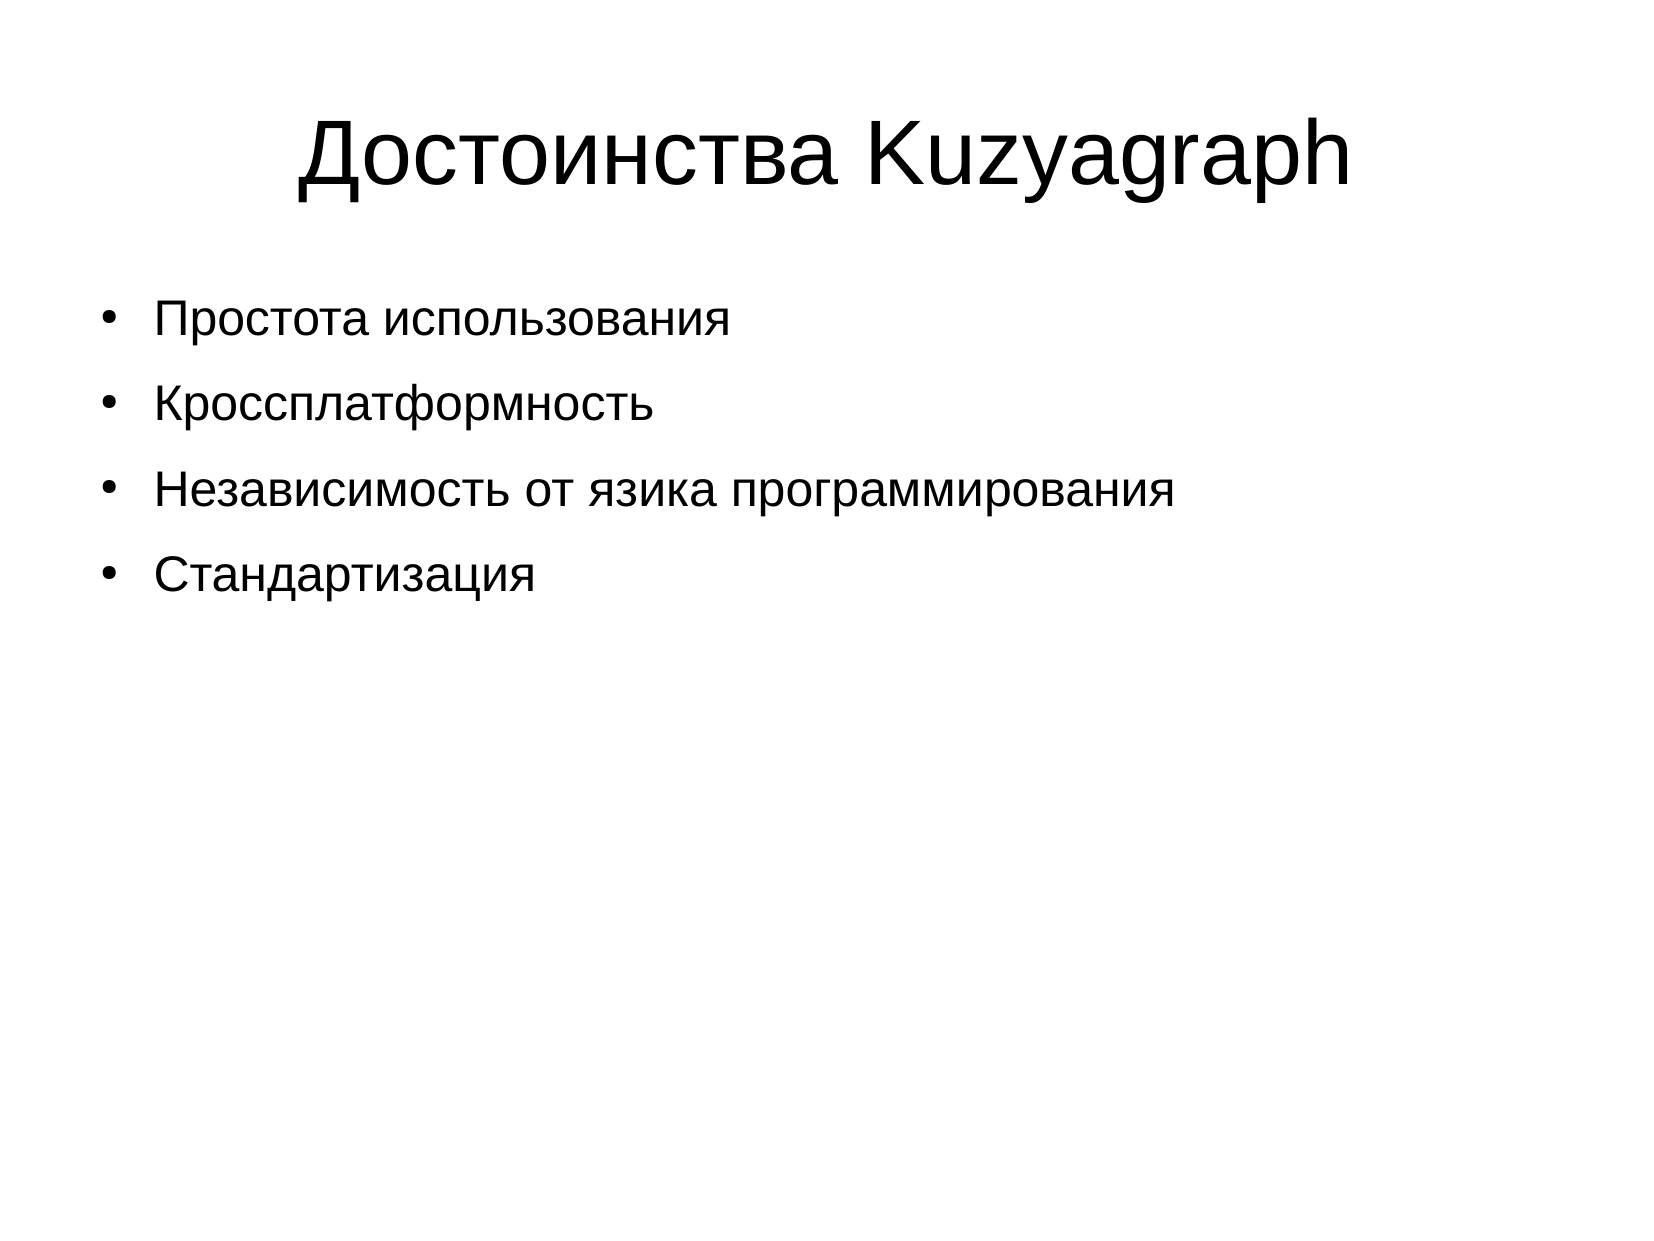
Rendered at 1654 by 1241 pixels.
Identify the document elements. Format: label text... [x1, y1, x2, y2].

list Простота использования Кроссплатформность Независимость от язика программирования Стандартизация [82, 290, 1571, 1109]
title Достоинства Kuzyagraph [82, 56, 1571, 250]
